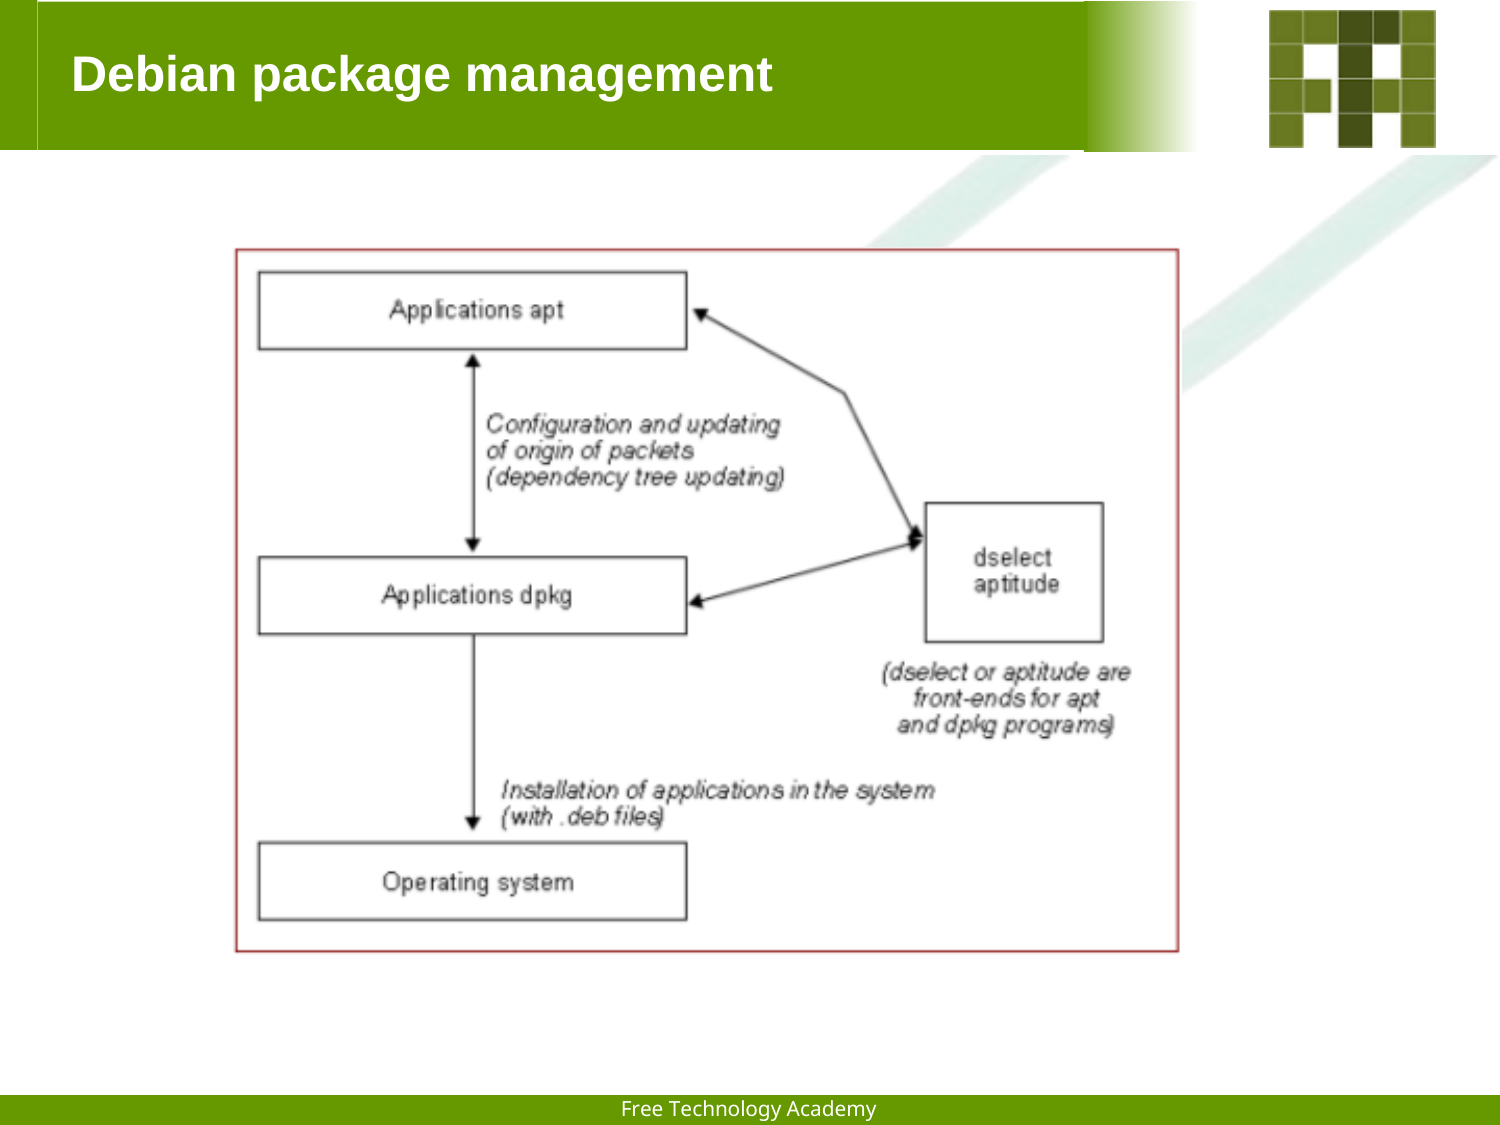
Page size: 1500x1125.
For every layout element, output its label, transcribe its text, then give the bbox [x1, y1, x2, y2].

title Debian package management [56, 1, 1107, 152]
picture [232, 247, 1182, 957]
picture [1269, 10, 1436, 148]
